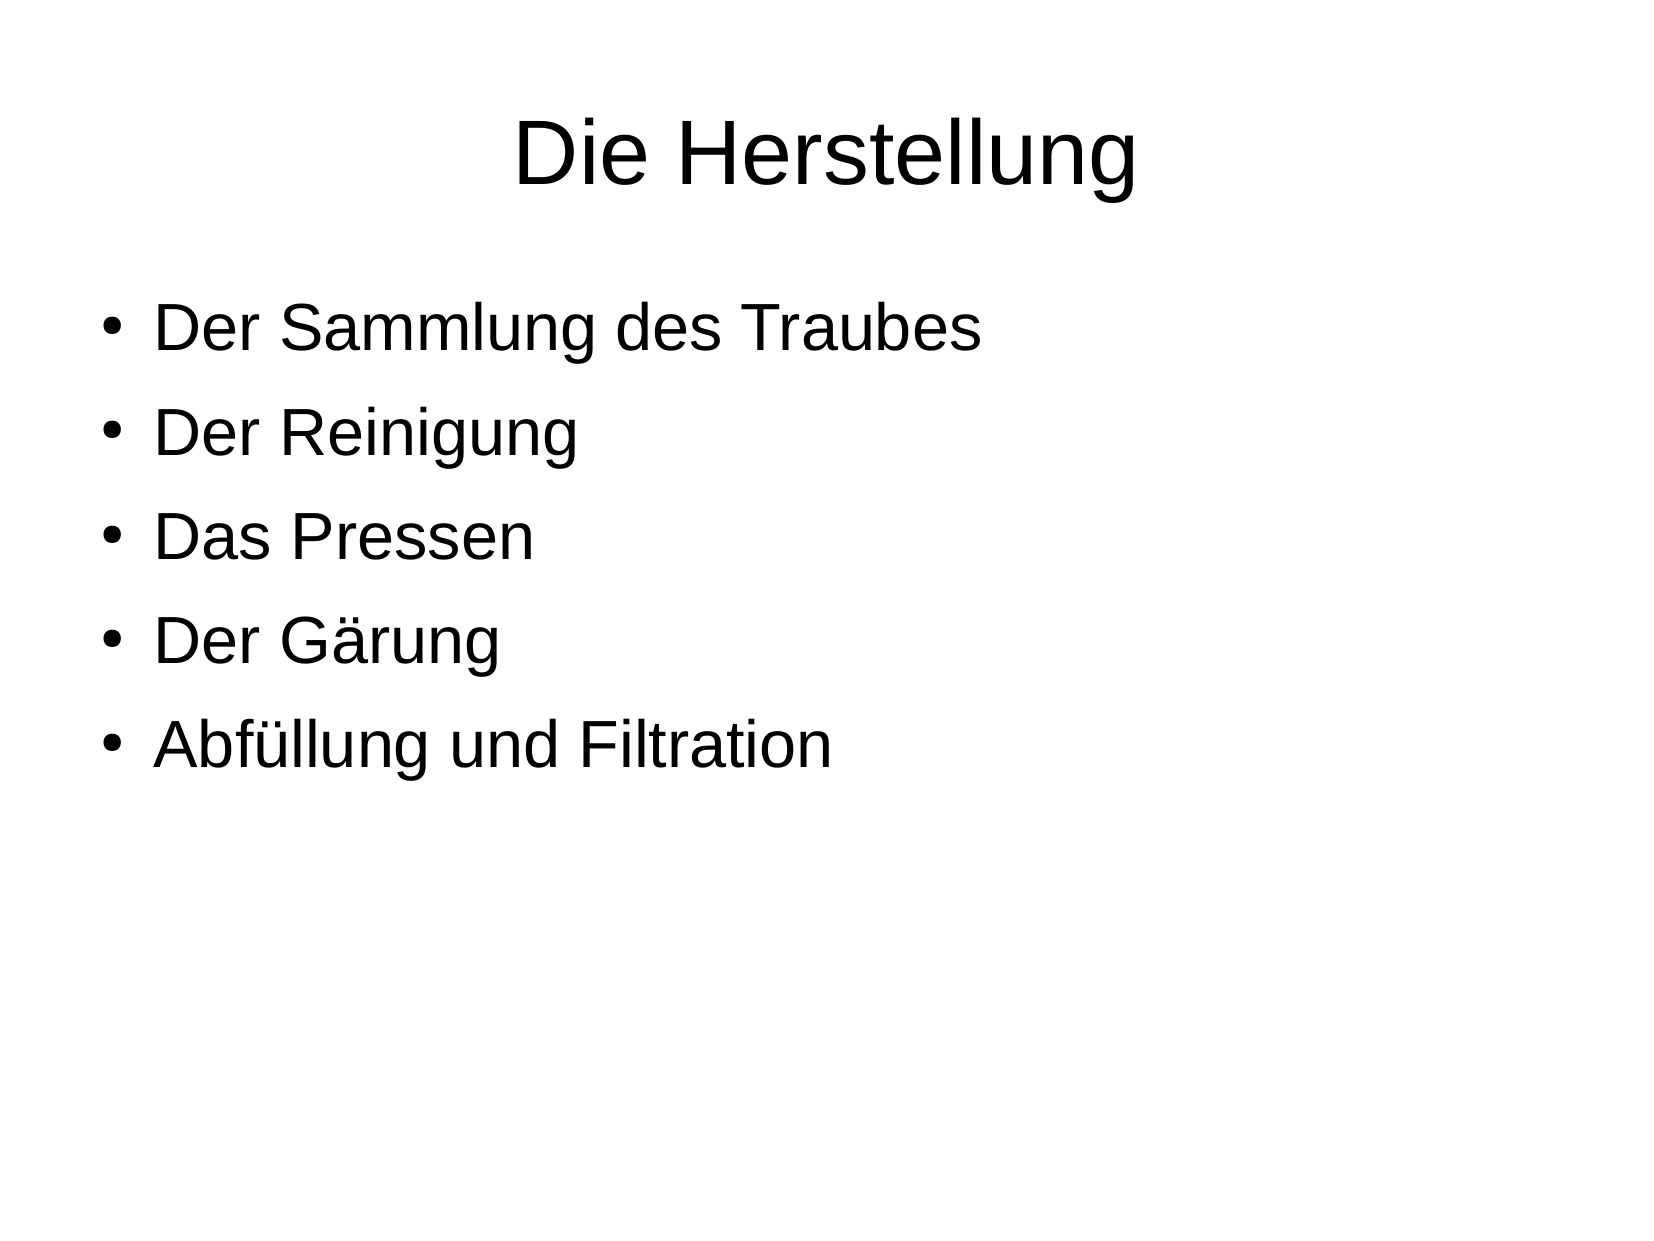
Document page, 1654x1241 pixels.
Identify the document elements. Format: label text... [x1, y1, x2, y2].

list Der Sammlung des Traubes Der Reinigung Das Pressen Der Gärung Abfüllung und Filtration [82, 290, 1571, 1109]
title Die Herstellung [82, 49, 1571, 257]
